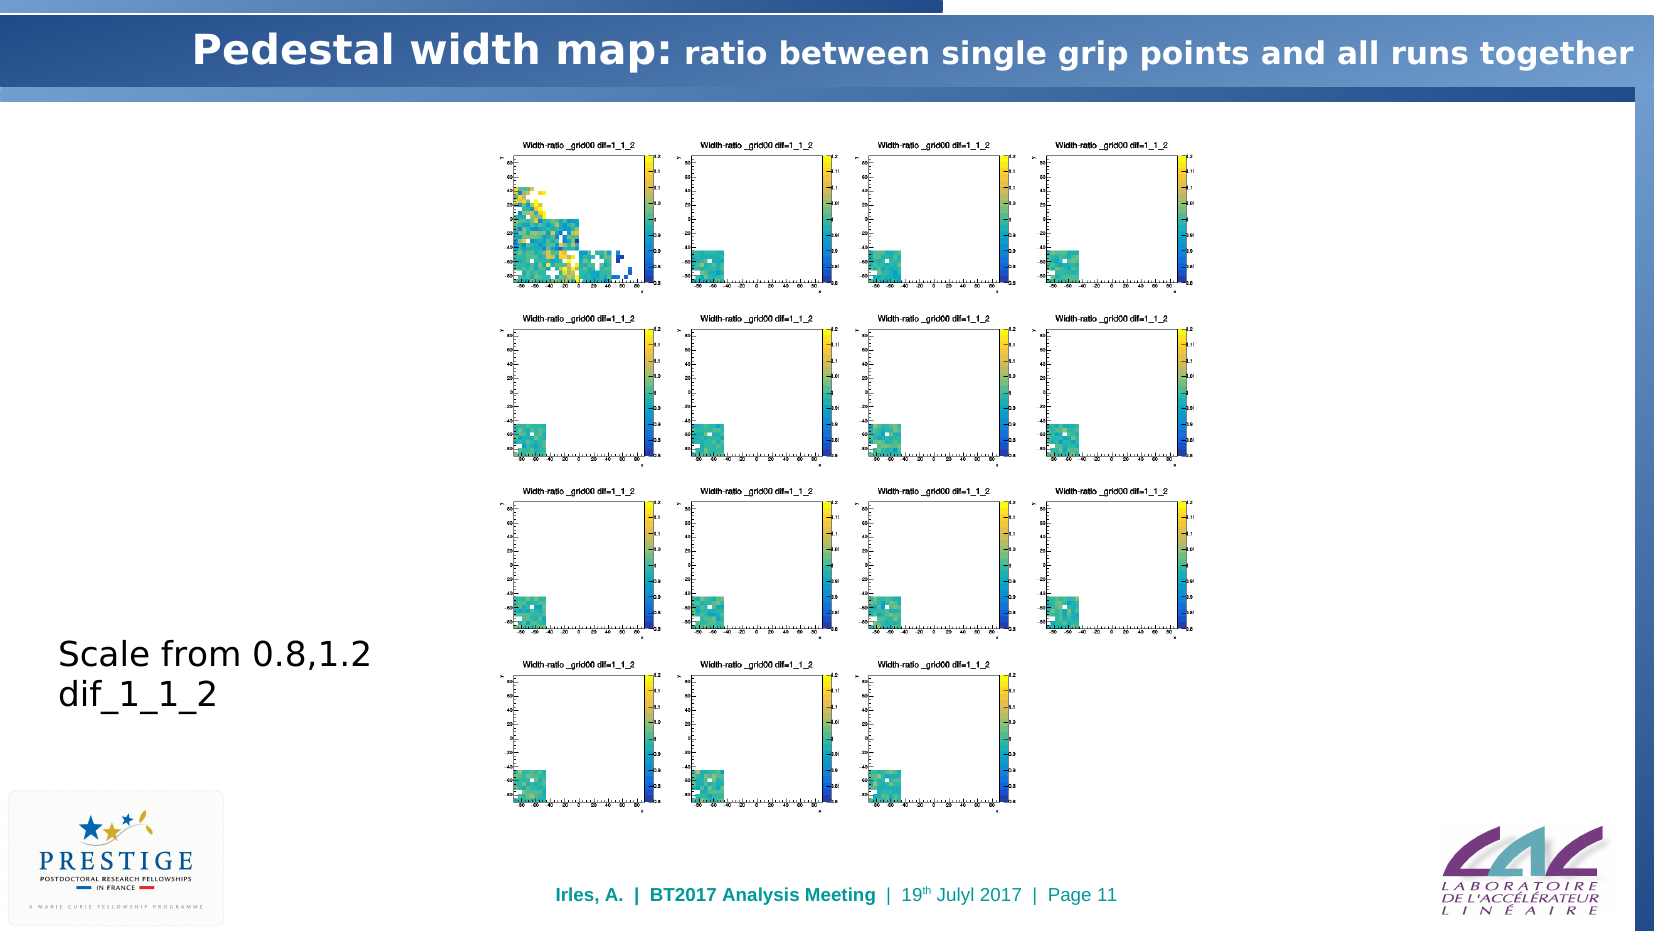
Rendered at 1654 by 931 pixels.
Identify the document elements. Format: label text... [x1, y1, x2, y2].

text_box Scale from 0.8,1.2 dif_1_1_2 [58, 635, 375, 715]
title Pedestal width map: ratio between single grip points and all runs together [30, 13, 1636, 86]
picture [5, 788, 226, 928]
picture [491, 133, 1201, 826]
picture [1439, 823, 1615, 917]
